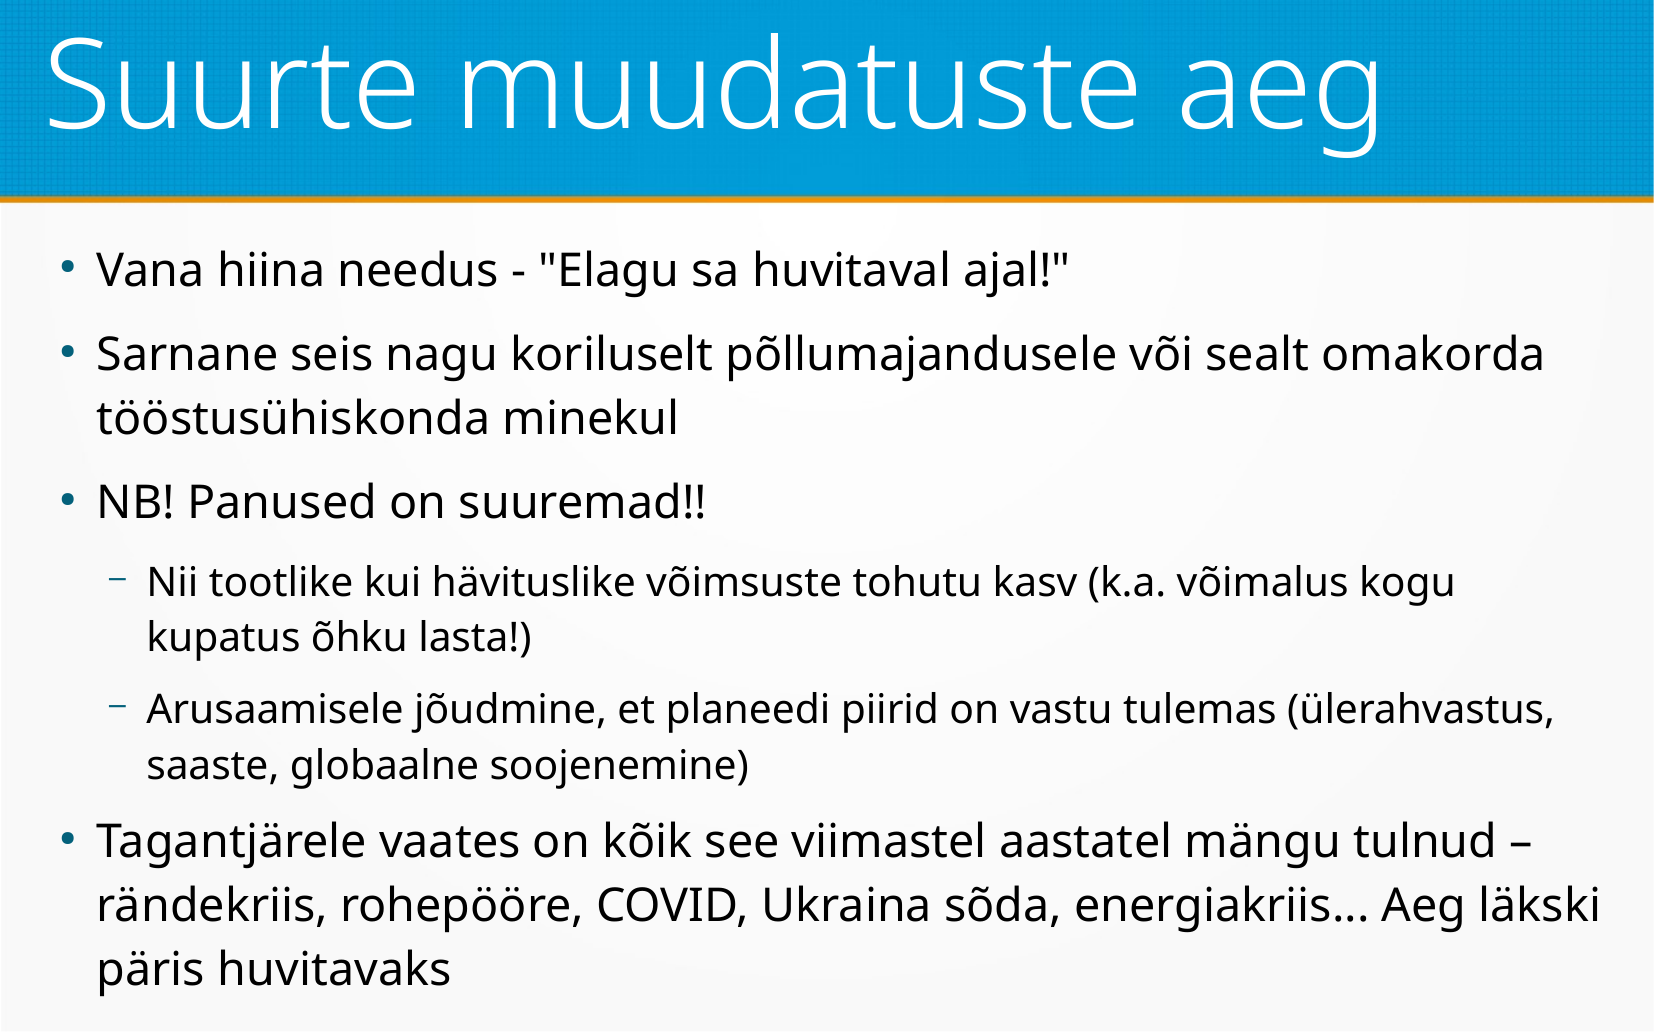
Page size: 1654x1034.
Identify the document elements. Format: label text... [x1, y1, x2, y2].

title Suurte muudatuste aeg [43, 0, 1619, 166]
picture [0, 195, 1654, 1034]
list Vana hiina needus - "Elagu sa huvitaval ajal!" Sarnane seis nagu koriluselt põllumajandusele või sealt omakorda tööstusühiskonda minekul NB! Panused on suuremad!! Nii tootlike kui hävituslike võimsuste tohutu kasv (k.a. võimalus kogu kupatus õhku lasta!) Arusaamisele jõudmine, et planeedi piirid on vastu tulemas (ülerahvastus, saaste, globaalne soojenemine) Tagantjärele vaates on kõik see viimastel aastatel mängu tulnud – rändekriis, rohepööre, COVID, Ukraina sõda, energiakriis... Aeg läkski päris huvitavaks [47, 236, 1607, 1002]
